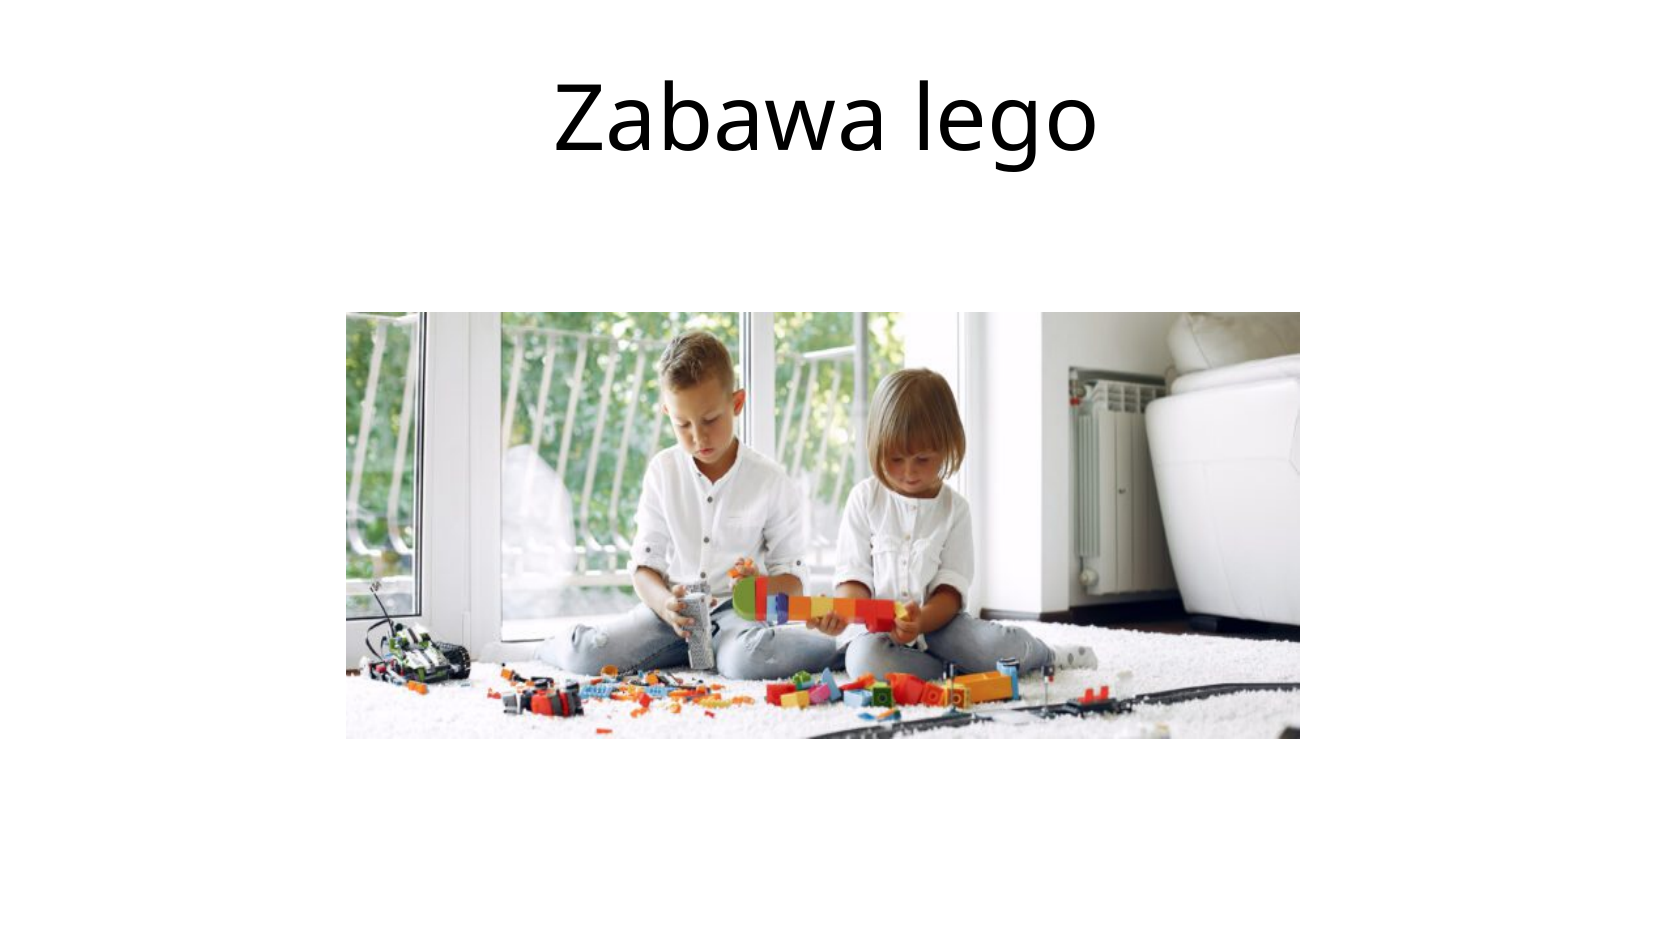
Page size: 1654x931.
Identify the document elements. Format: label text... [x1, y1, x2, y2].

picture [346, 312, 1300, 739]
title Zabawa lego [82, 37, 1571, 193]
